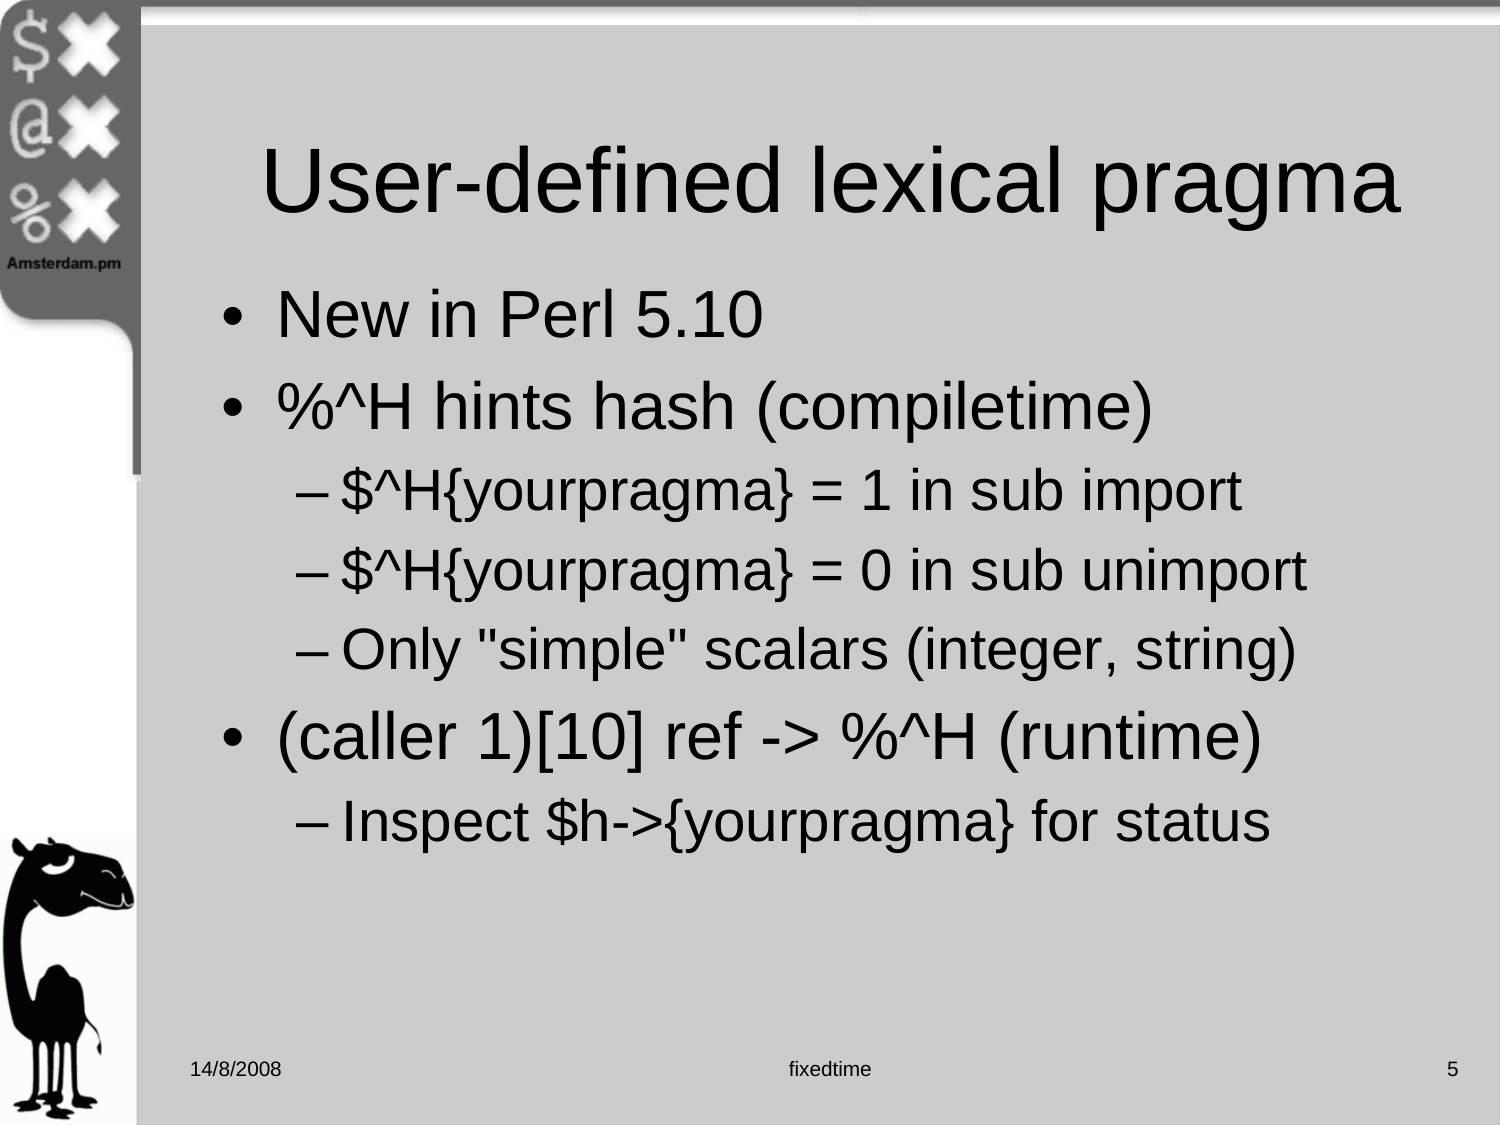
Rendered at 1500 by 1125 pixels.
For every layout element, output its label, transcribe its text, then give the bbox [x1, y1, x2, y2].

title User-defined lexical pragma [187, 87, 1476, 276]
list New in Perl 5.10 %^H hints hash (compiletime) $^H{yourpragma} = 1 in sub import $^H{yourpragma} = 0 in sub unimport Only "simple" scalars (integer, string) (caller 1)[10] ref -> %^H (runtime) Inspect $h->{yourpragma} for status [206, 269, 1495, 945]
picture [0, 834, 136, 1125]
picture [0, 0, 1500, 481]
